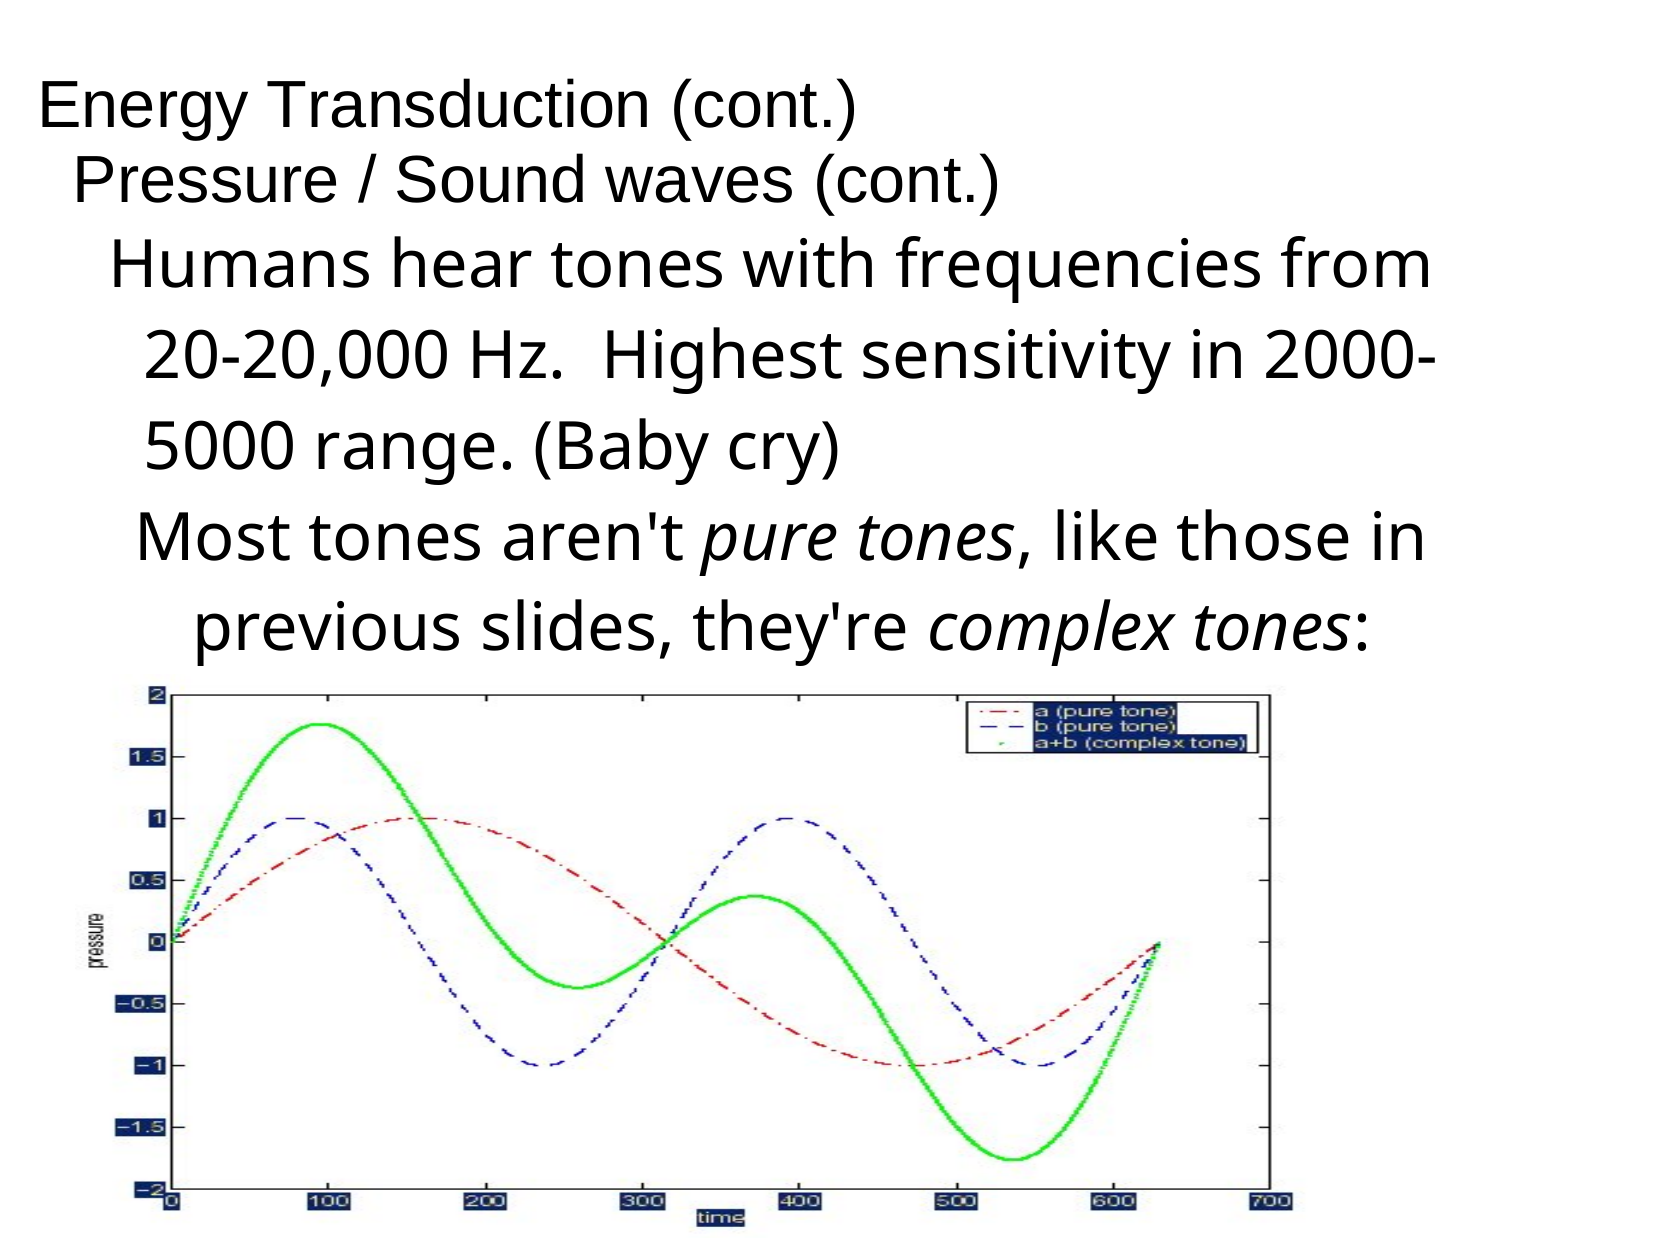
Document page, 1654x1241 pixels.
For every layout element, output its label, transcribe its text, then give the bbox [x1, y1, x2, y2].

picture [75, 674, 1351, 1238]
text_box Energy Transduction (cont.) Pressure / Sound waves (cont.) Humans hear tones with frequencies from 20-20,000 Hz. Highest sensitivity in 2000-5000 range. (Baby cry) Most tones aren't pure tones, like those in previous slides, they're complex tones: [37, 37, 1526, 775]
